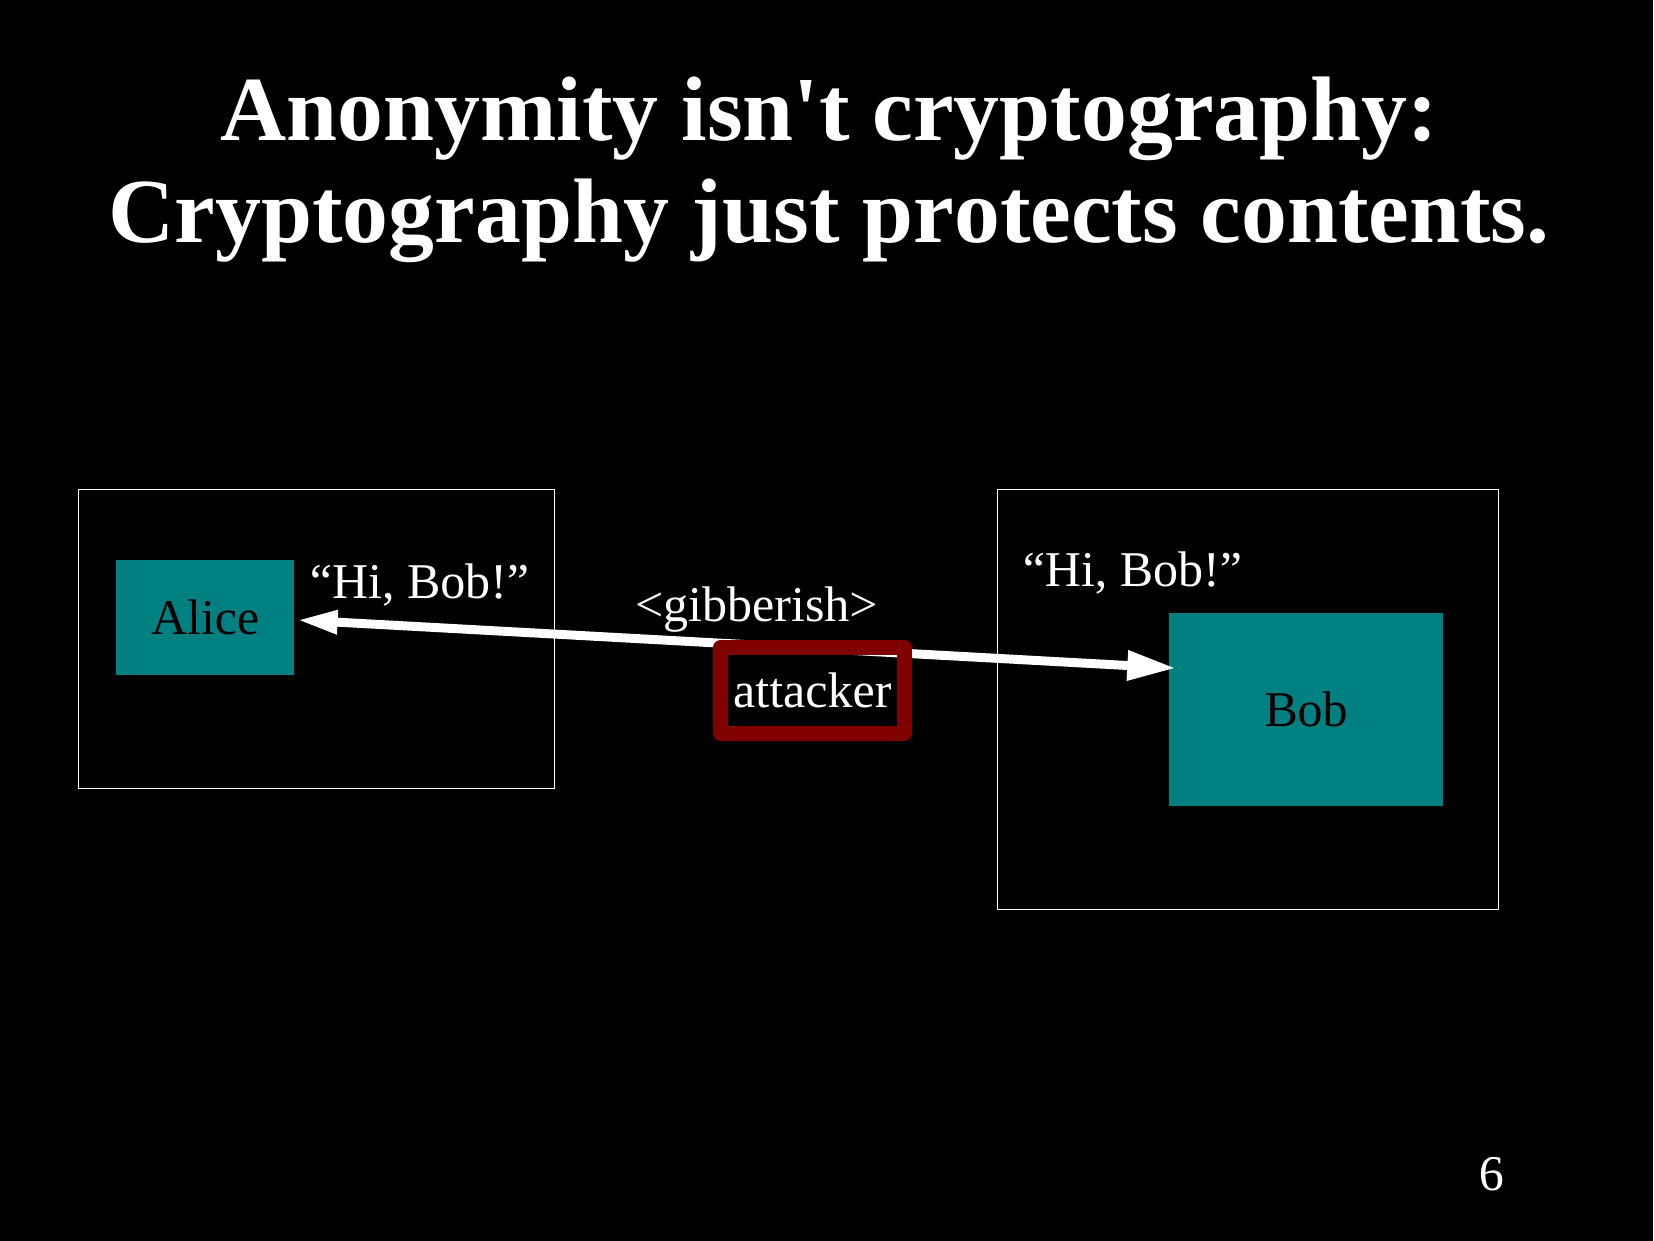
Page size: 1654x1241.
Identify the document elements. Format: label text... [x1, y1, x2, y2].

text_box Alice [115, 559, 295, 676]
text_box attacker [720, 647, 905, 734]
text_box “Hi, Bob!” [309, 554, 530, 611]
text_box Bob [1168, 612, 1444, 807]
title Anonymity isn't cryptography: Cryptography just protects contents. [85, 22, 1576, 299]
text_box “Hi, Bob!” [1022, 541, 1243, 598]
text_box <gibberish> [634, 577, 879, 634]
